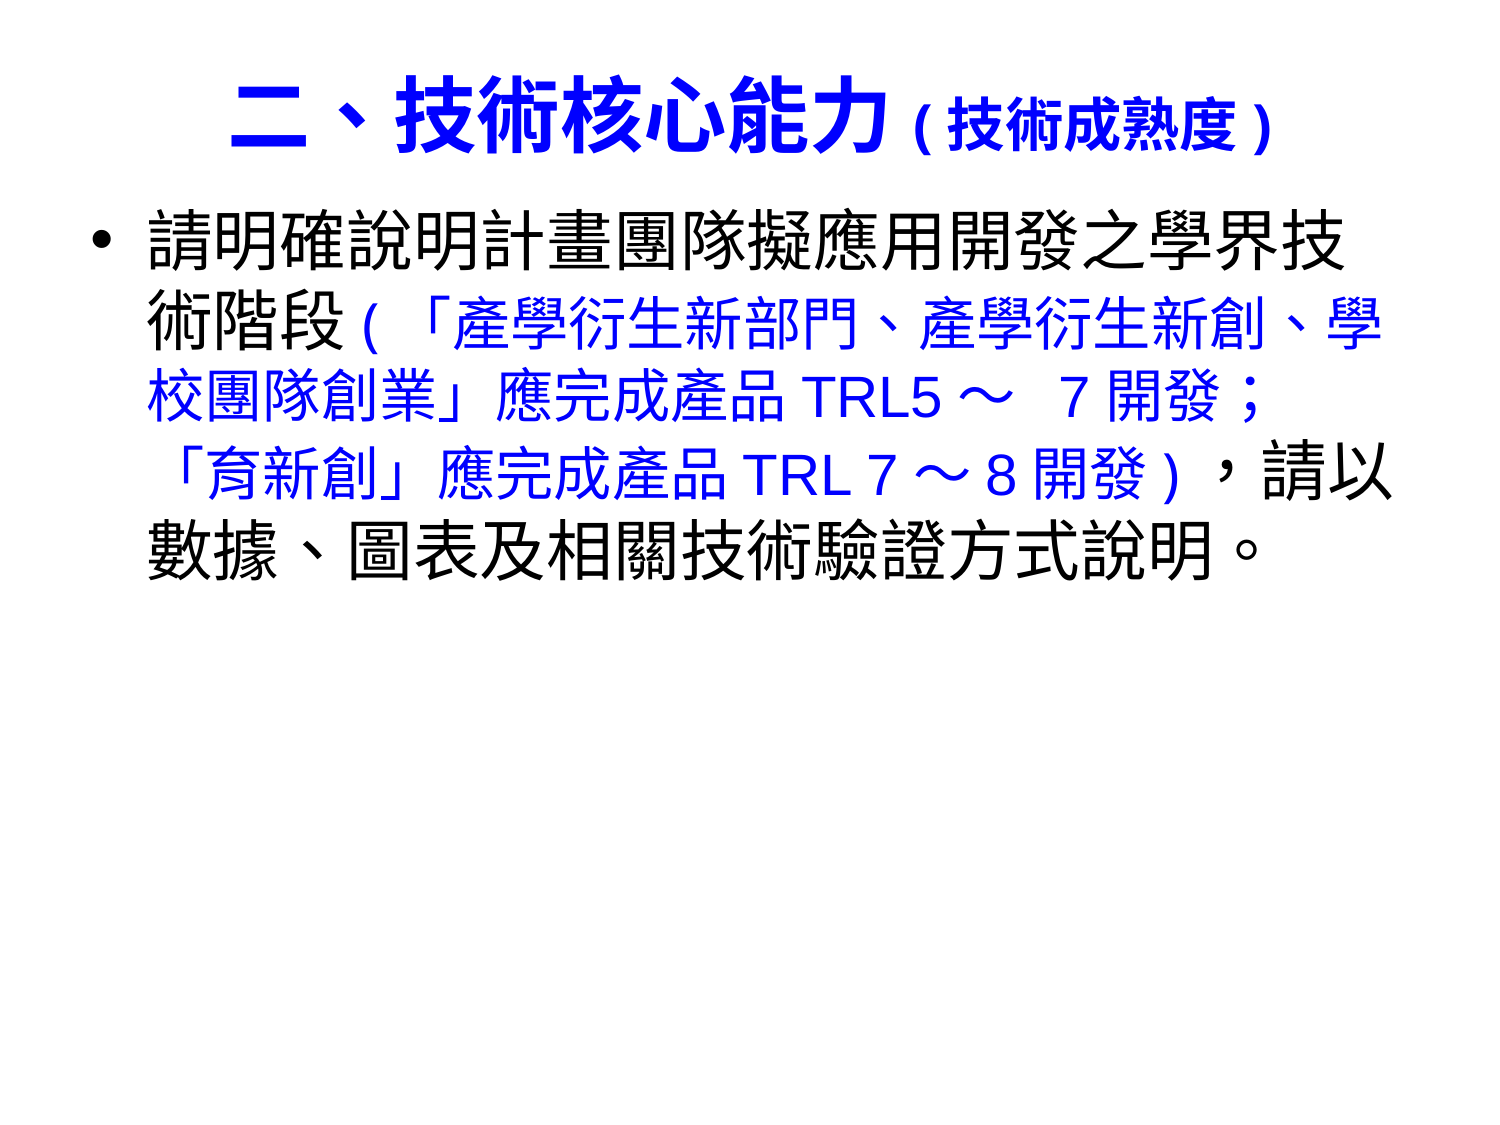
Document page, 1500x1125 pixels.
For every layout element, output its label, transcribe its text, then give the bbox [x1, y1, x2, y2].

list 請明確說明計畫團隊擬應用開發之學界技術階段(「產學衍生新部門、產學衍生新創、學校團隊創業」應完成產品TRL5～ 7開發； 「育新創」應完成產品TRL 7～8開發)，請以數據、圖表及相關技術驗證方式說明。 [75, 191, 1425, 934]
title 二、技術核心能力(技術成熟度) [74, 19, 1425, 207]
